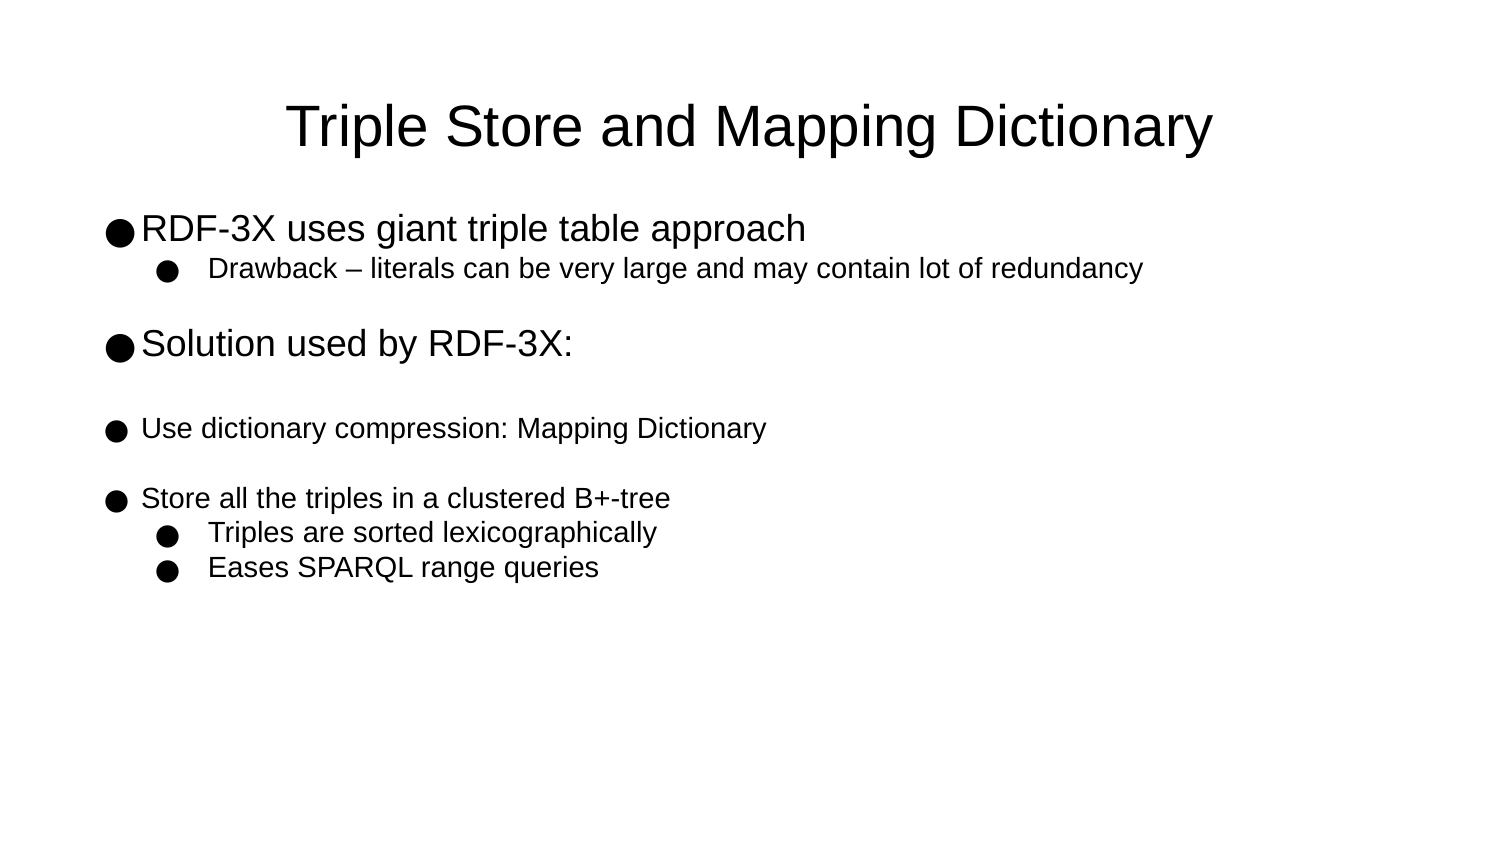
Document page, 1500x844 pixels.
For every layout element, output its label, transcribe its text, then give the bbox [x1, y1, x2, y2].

text_box RDF-3X uses giant triple table approach Drawback – literals can be very large and may contain lot of redundancy Solution used by RDF-3X: Use dictionary compression: Mapping Dictionary Store all the triples in a clustered B+-tree Triples are sorted lexicographically Eases SPARQL range queries [51, 189, 1449, 750]
text_box Triple Store and Mapping Dictionary [51, 72, 1449, 167]
